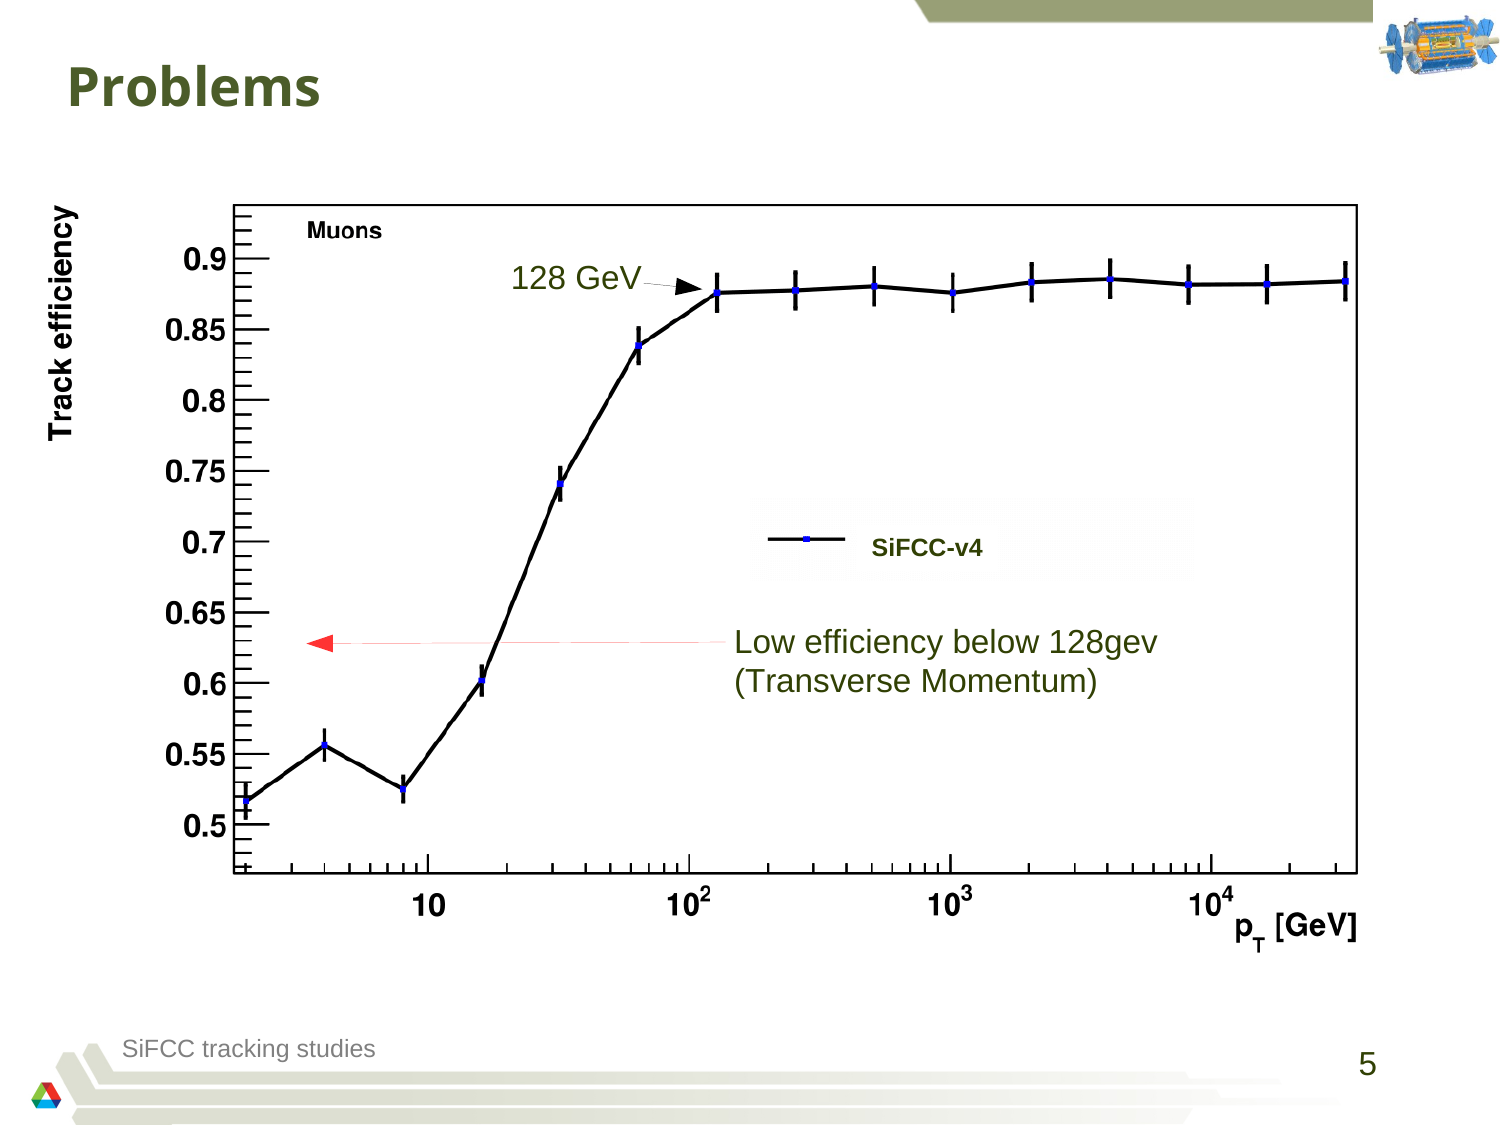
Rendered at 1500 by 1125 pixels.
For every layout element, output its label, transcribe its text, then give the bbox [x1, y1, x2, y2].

title Problems [52, 45, 1426, 126]
text_box 128 GeV [496, 249, 657, 312]
text_box Low efficiency below 128gev (Transverse Momentum) [719, 612, 1179, 708]
picture [0, 1037, 1500, 1125]
picture [0, 0, 1500, 94]
text_box SiFCC-v4 [856, 524, 999, 572]
picture [0, 157, 1500, 1004]
